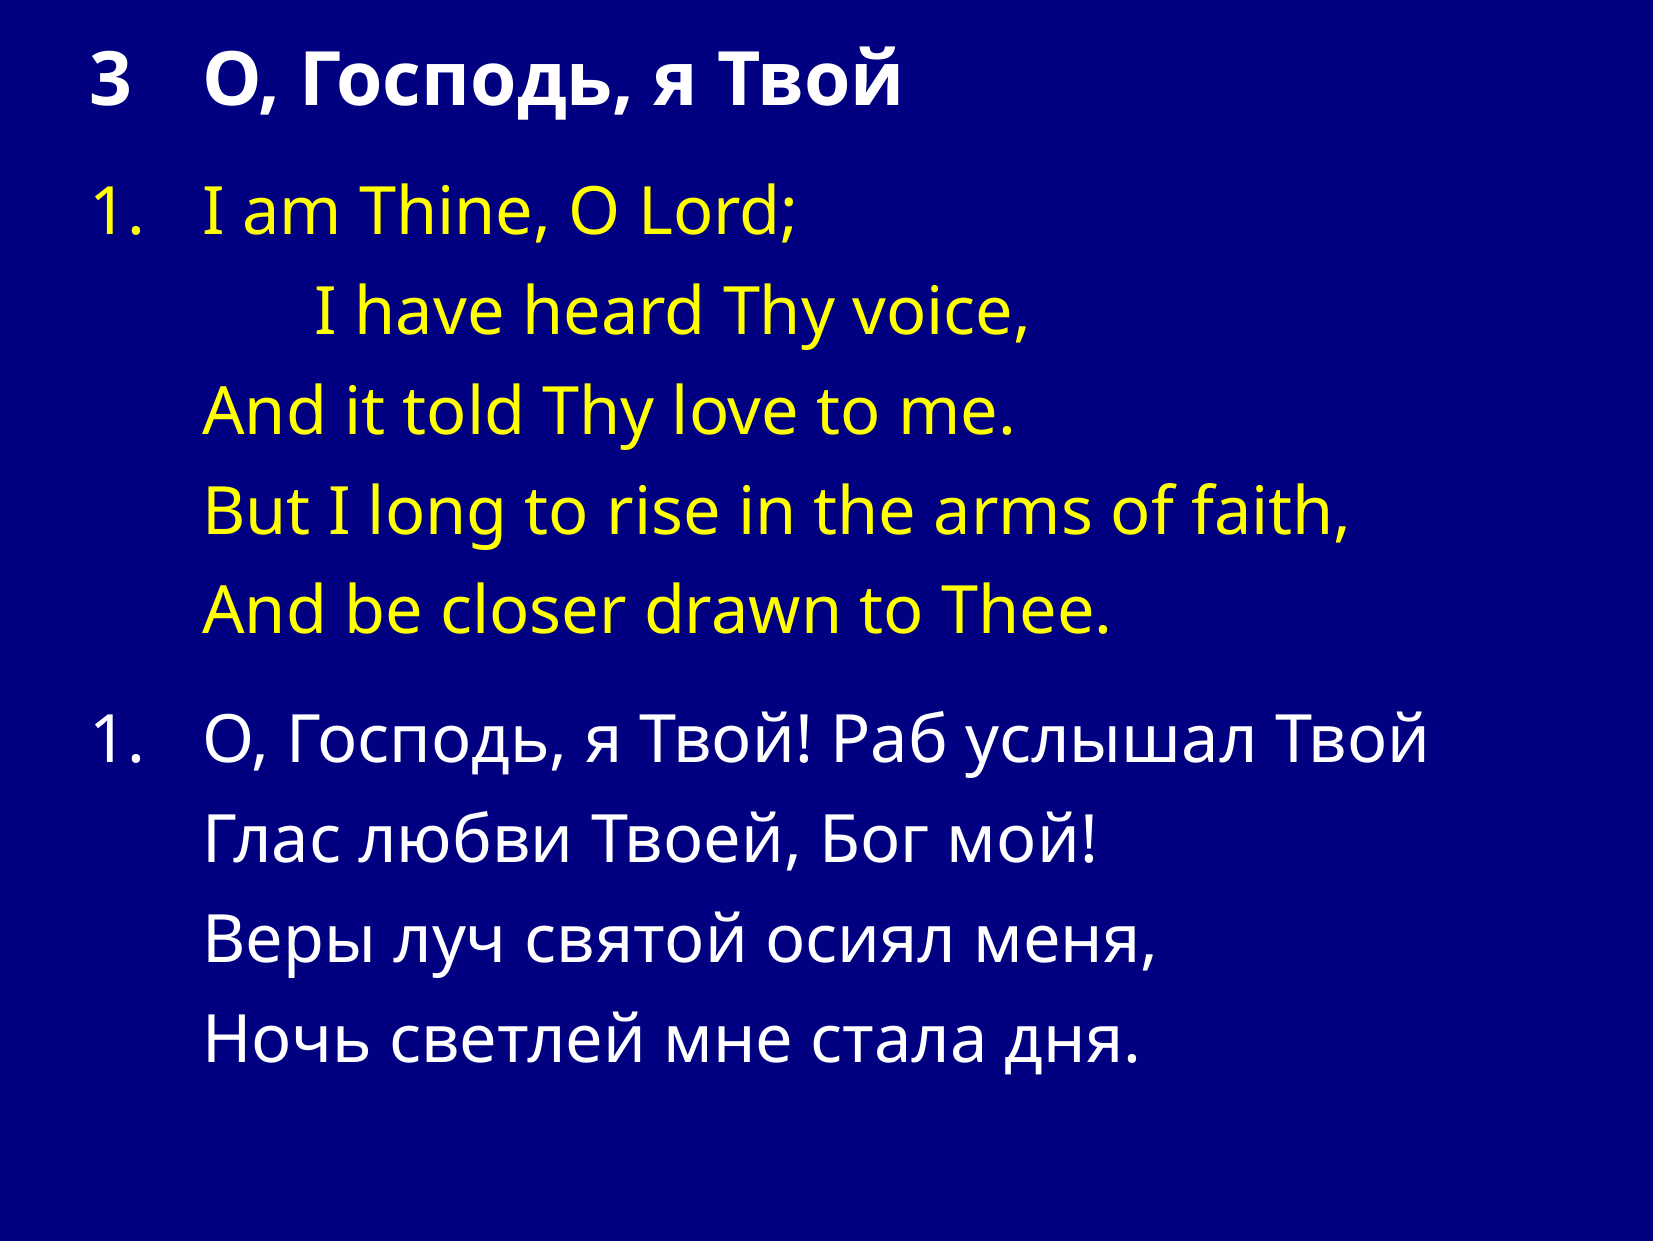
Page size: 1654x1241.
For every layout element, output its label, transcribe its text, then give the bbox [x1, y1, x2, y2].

text_box 1. I am Thine, O Lord; I have heard Thy voice, And it told Thy love to me. But I long to rise in the arms of faith, And be closer drawn to Thee. [75, 56, 1653, 638]
text_box 1. О, Господь, я Твой! Раб услышал Твой Глас любви Твоей, Бог мой! Веры луч святой осиял меня, Ночь светлей мне стала дня. [75, 675, 1653, 1163]
text_box 3 О, Господь, я Твой [75, 18, 1576, 131]
